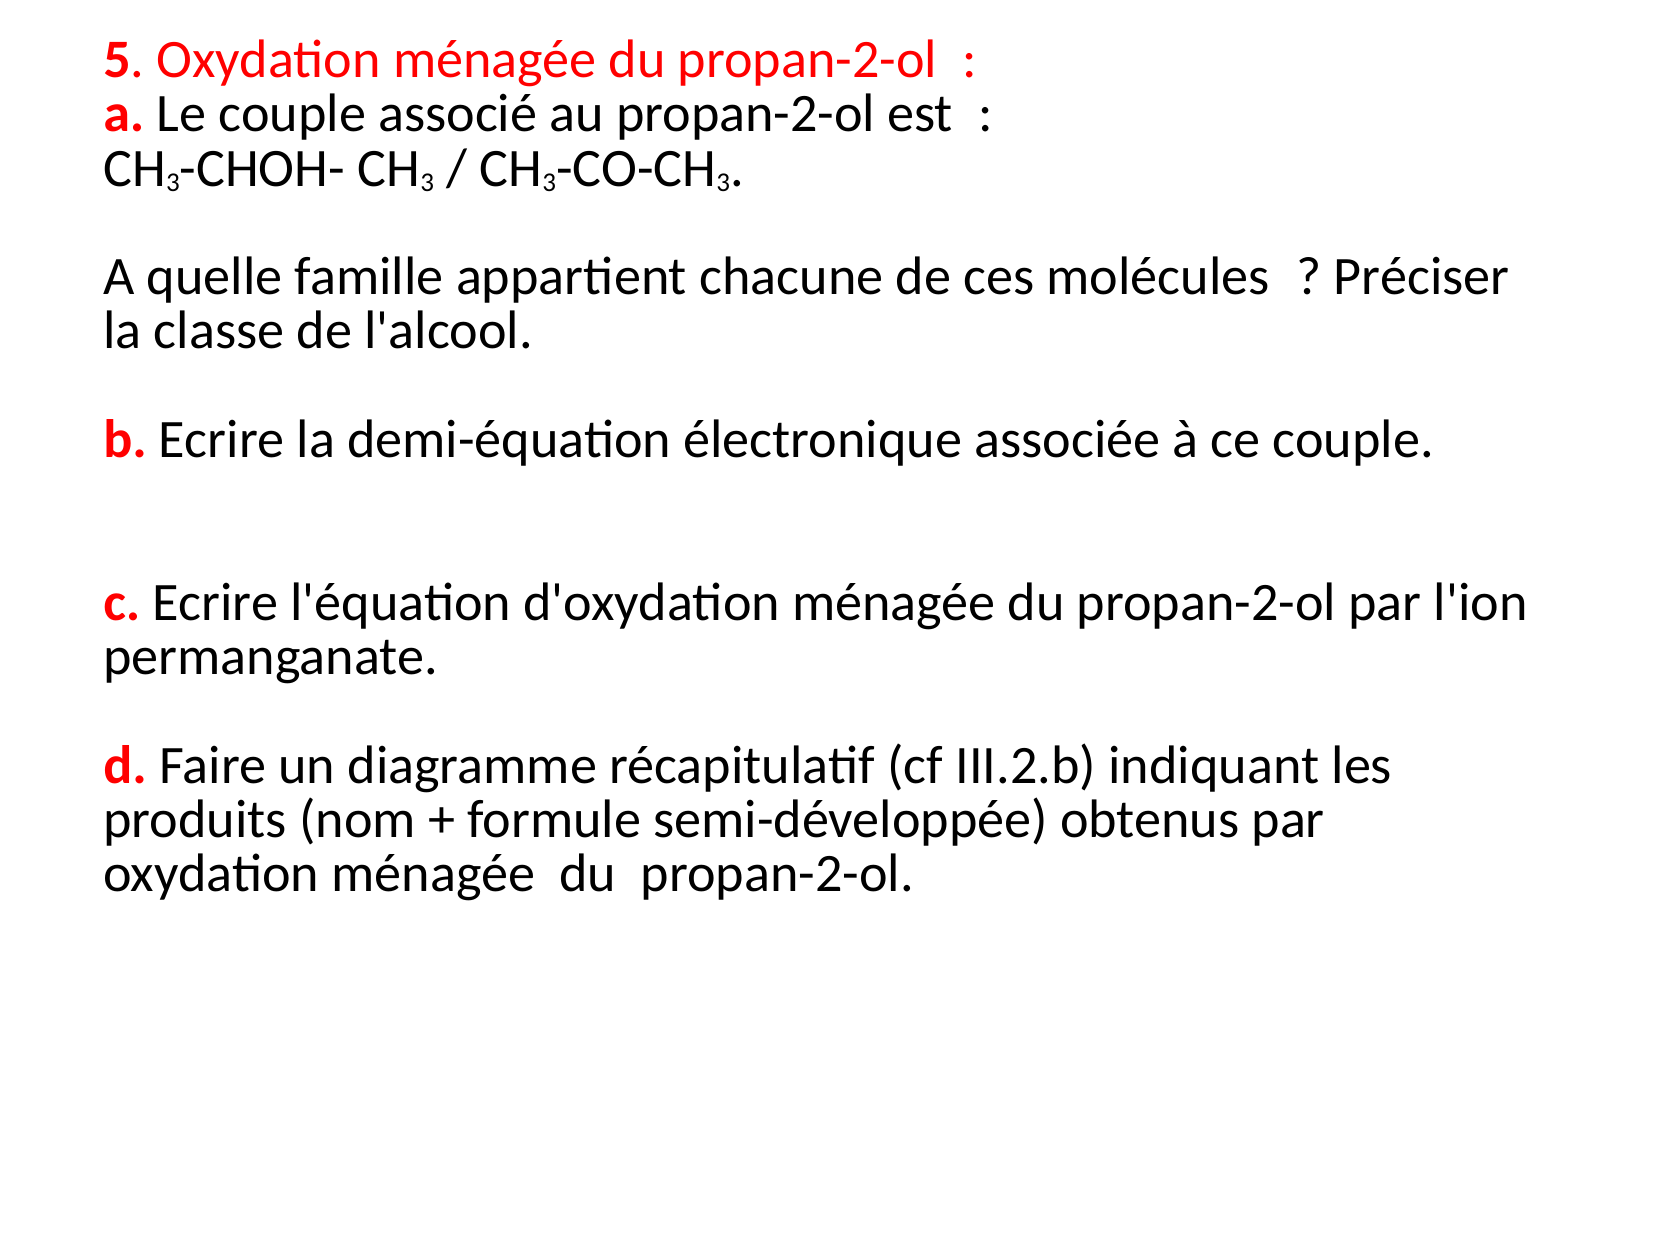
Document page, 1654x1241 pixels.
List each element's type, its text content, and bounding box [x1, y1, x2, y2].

text_box 5. Oxydation ménagée du propan-2-ol : a. Le couple associé au propan-2-ol est : CH3-CHOH- CH3 / CH3-CO-CH3. A quelle famille appartient chacune de ces molécules ? Préciser la classe de l'alcool. b. Ecrire la demi-équation électronique associée à ce couple. c. Ecrire l'équation d'oxydation ménagée du propan-2-ol par l'ion permanganate. d. Faire un diagramme récapitulatif (cf III.2.b) indiquant les produits (nom + formule semi-développée) obtenus par oxydation ménagée du propan-2-ol. [88, 29, 1565, 1105]
